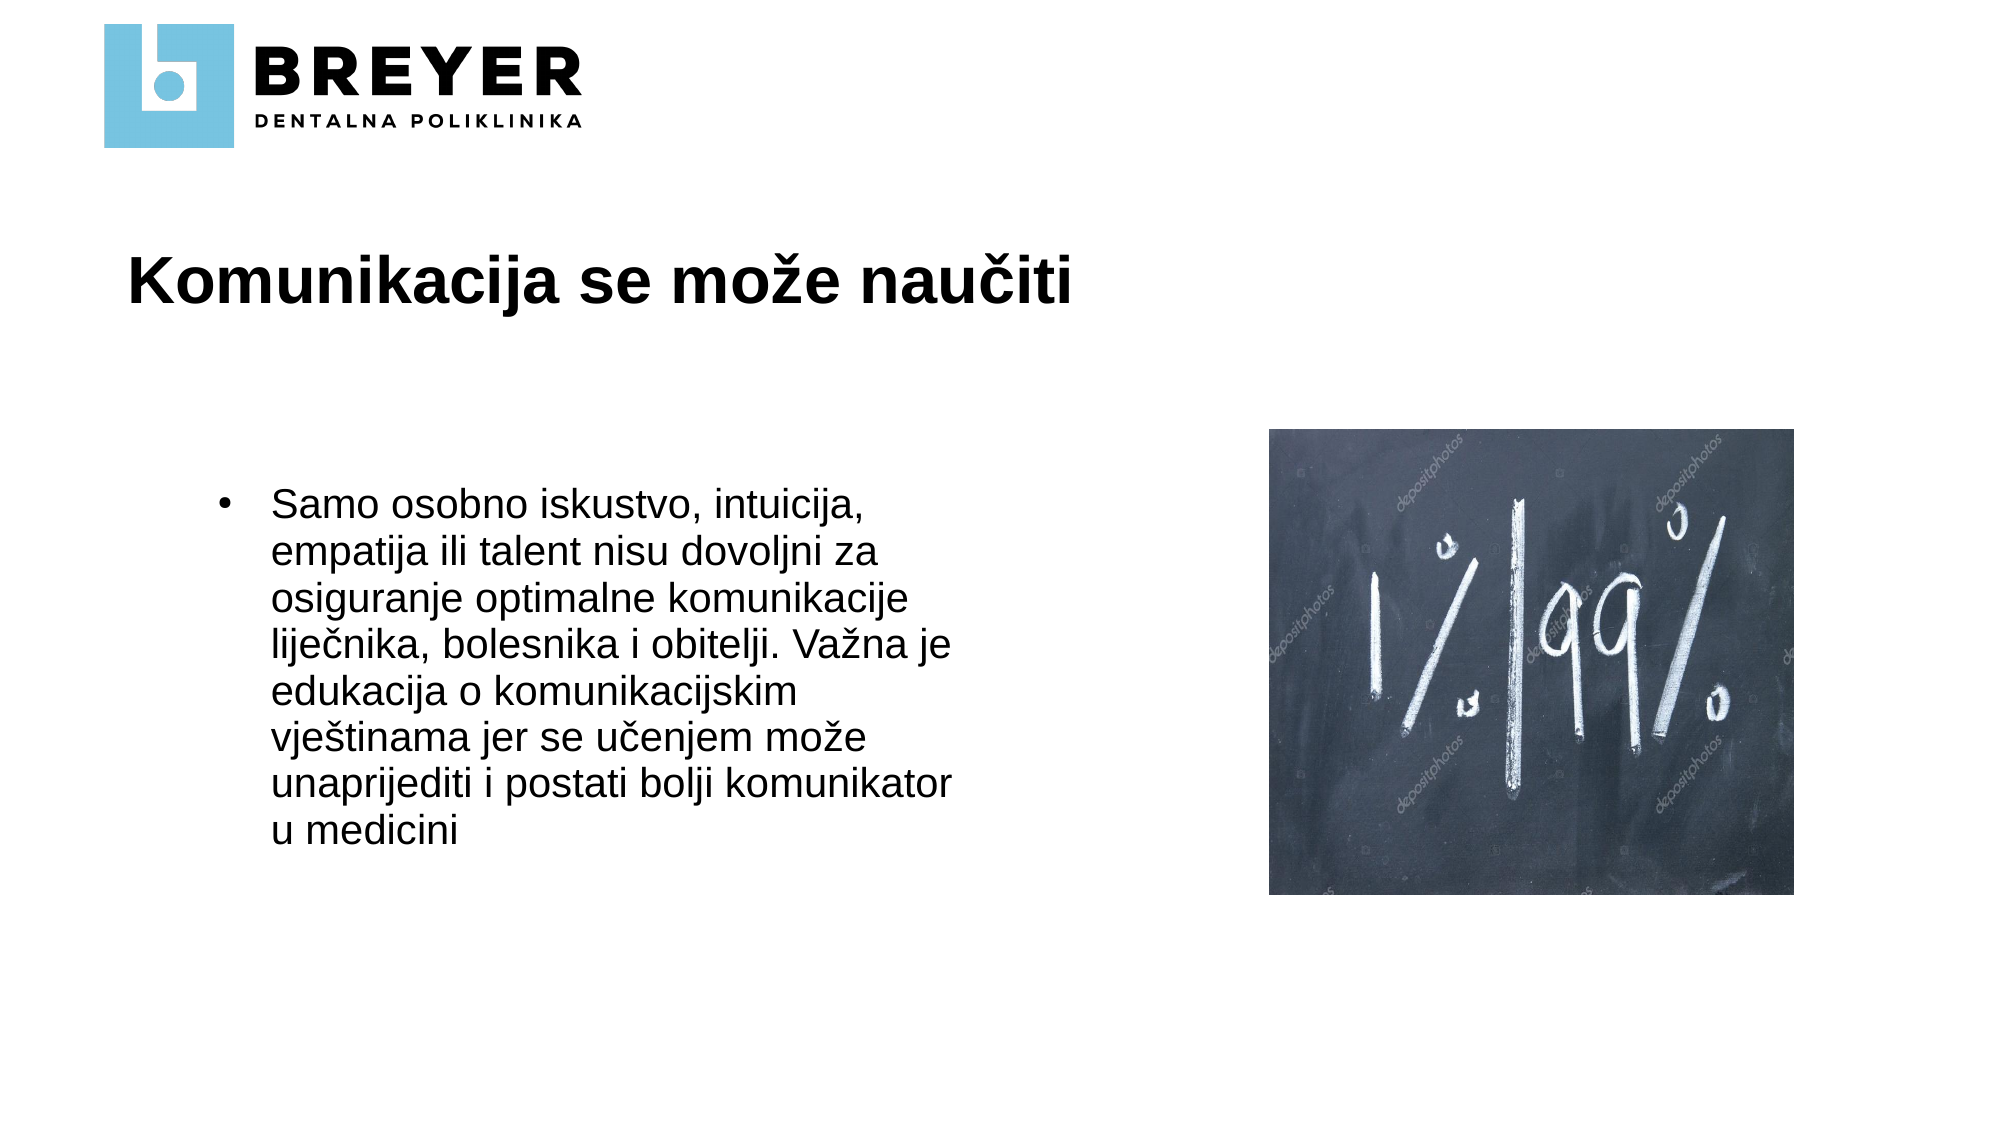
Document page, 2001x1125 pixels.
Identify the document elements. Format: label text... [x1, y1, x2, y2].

title Komunikacija se može naučiti [127, 230, 1852, 331]
picture [1269, 429, 1794, 895]
picture [104, 24, 582, 148]
list Samo osobno iskustvo, intuicija, empatija ili talent nisu dovoljni za osiguranje optimalne komunikacije liječnika, bolesnika i obitelji. Važna je edukacija o komunikacijskim vještinama jer se učenjem može unaprijediti i postati bolji komunikator u medicini [199, 481, 956, 876]
